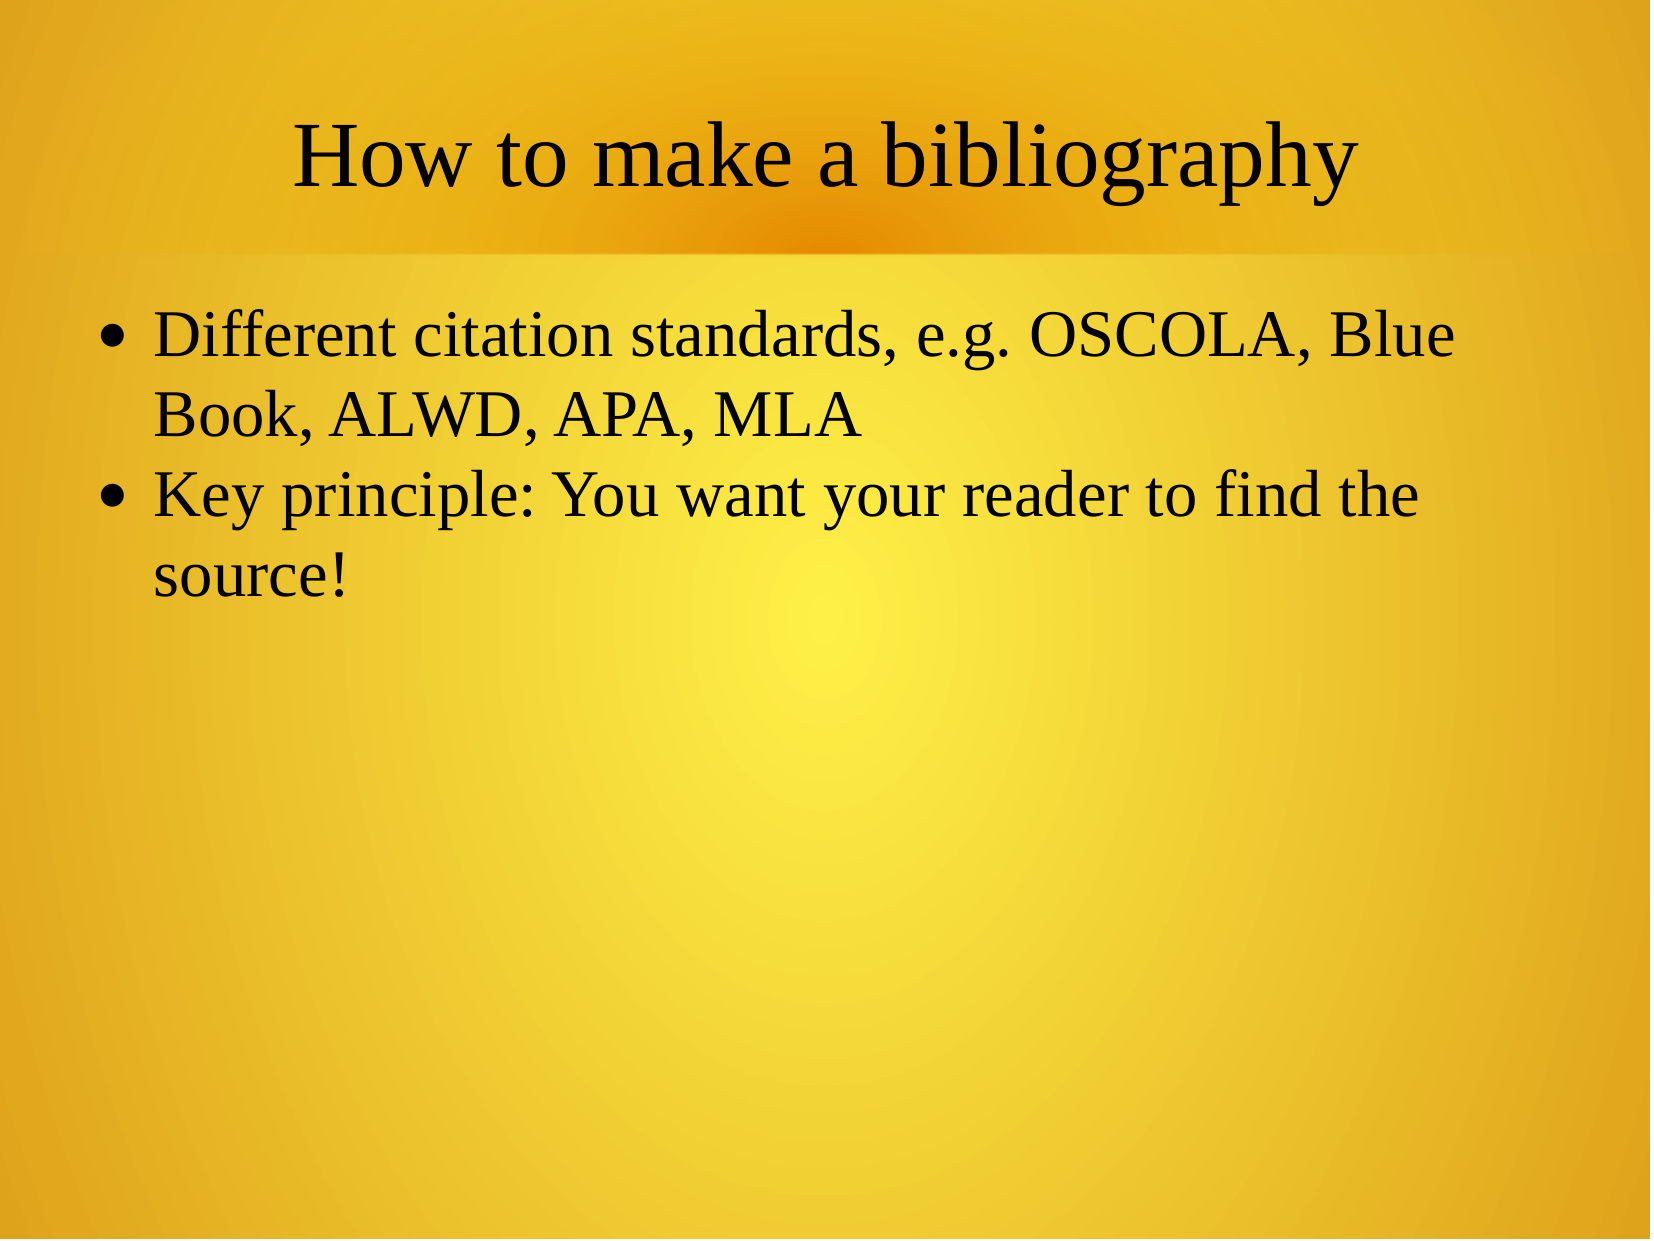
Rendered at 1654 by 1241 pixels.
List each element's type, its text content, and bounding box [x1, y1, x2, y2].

picture [0, 0, 1650, 1239]
text_box Different citation standards, e.g. OSCOLA, Blue Book, ALWD, APA, MLA Key principle: You want your reader to find the source! [82, 290, 1571, 1010]
text_box How to make a bibliography [82, 47, 1571, 252]
